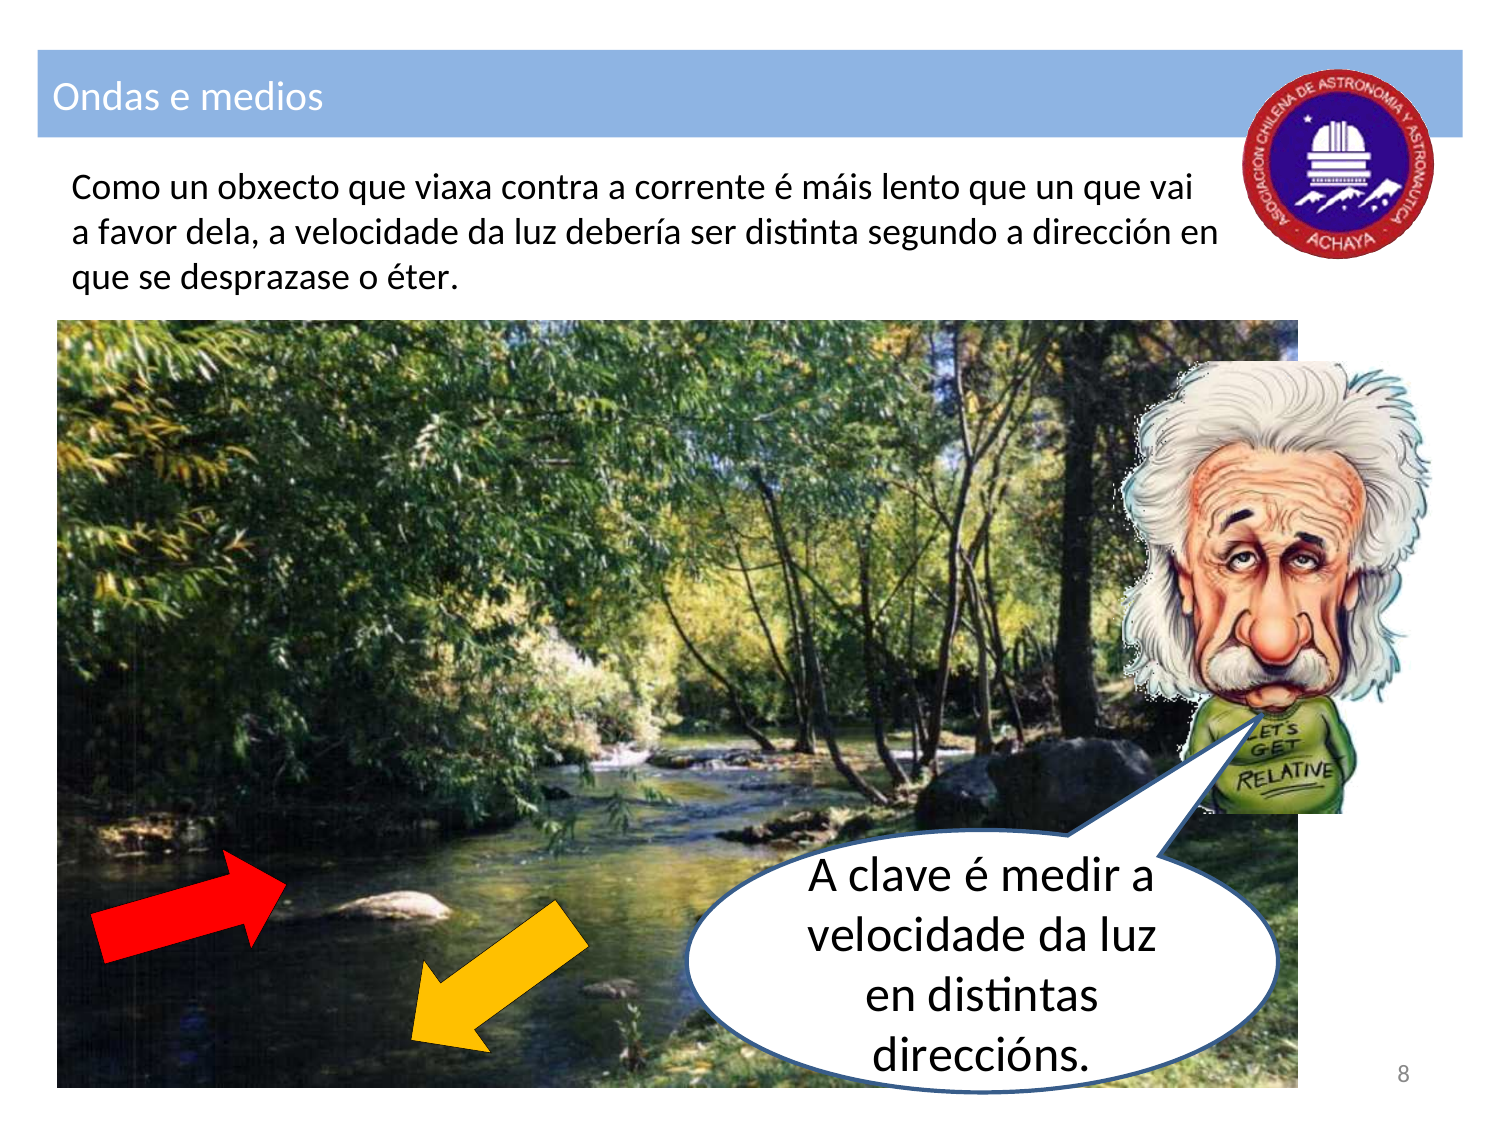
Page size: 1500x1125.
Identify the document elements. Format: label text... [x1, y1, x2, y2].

text_box Ondas e medios [37, 49, 1463, 138]
text_box A clave é medir a velocidade da luz en distintas direccións. [686, 714, 1279, 1093]
text_box <número> [1074, 1042, 1426, 1103]
text_box [410, 899, 590, 1053]
picture [57, 320, 1454, 1089]
text_box [90, 848, 287, 965]
text_box Como un obxecto que viaxa contra a corrente é máis lento que un que vai a favor dela, a velocidade da luz debería ser distinta segundo a dirección en que se desprazase o éter. [56, 154, 1236, 305]
picture [1240, 67, 1436, 260]
